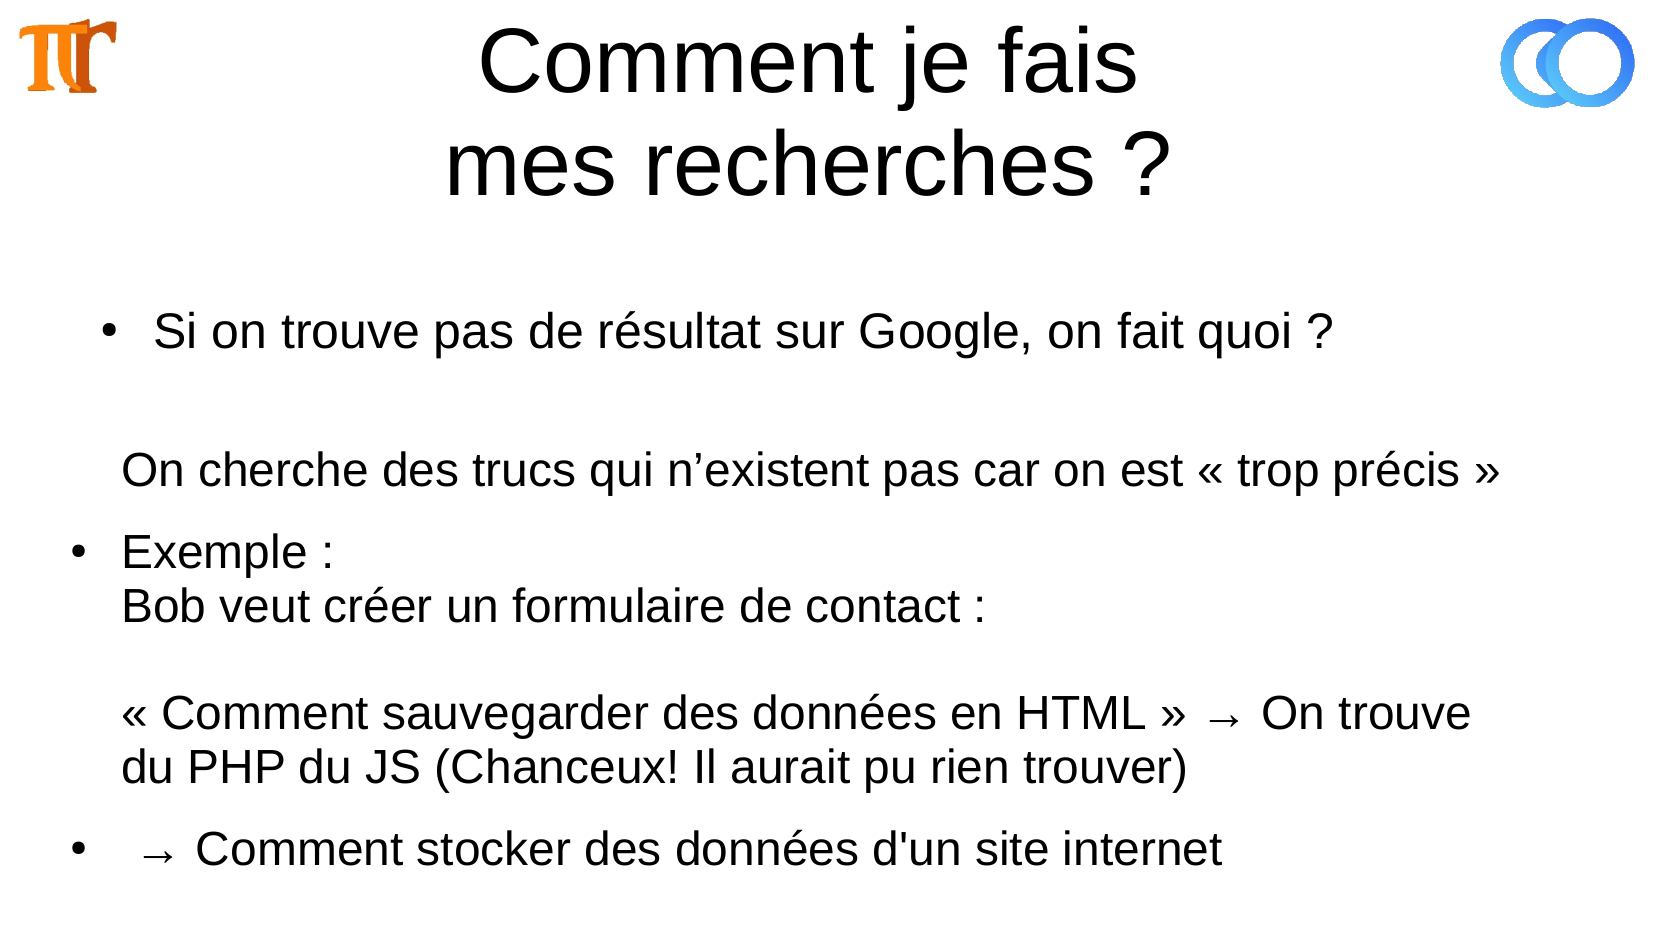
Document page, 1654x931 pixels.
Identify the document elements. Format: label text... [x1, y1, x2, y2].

list Si on trouve pas de résultat sur Google, on fait quoi ? [82, 217, 1571, 758]
picture [17, 5, 119, 107]
list On cherche des trucs qui n’existent pas car on est « trop précis » Exemple : Bob veut créer un formulaire de contact : « Comment sauvegarder des données en HTML » → On trouve du PHP du JS (Chanceux! Il aurait pu rien trouver) → Comment stocker des données d'un site internet [53, 442, 1506, 886]
title Comment je fais mes recherches ? [64, 9, 1554, 215]
picture [1450, 0, 1654, 142]
